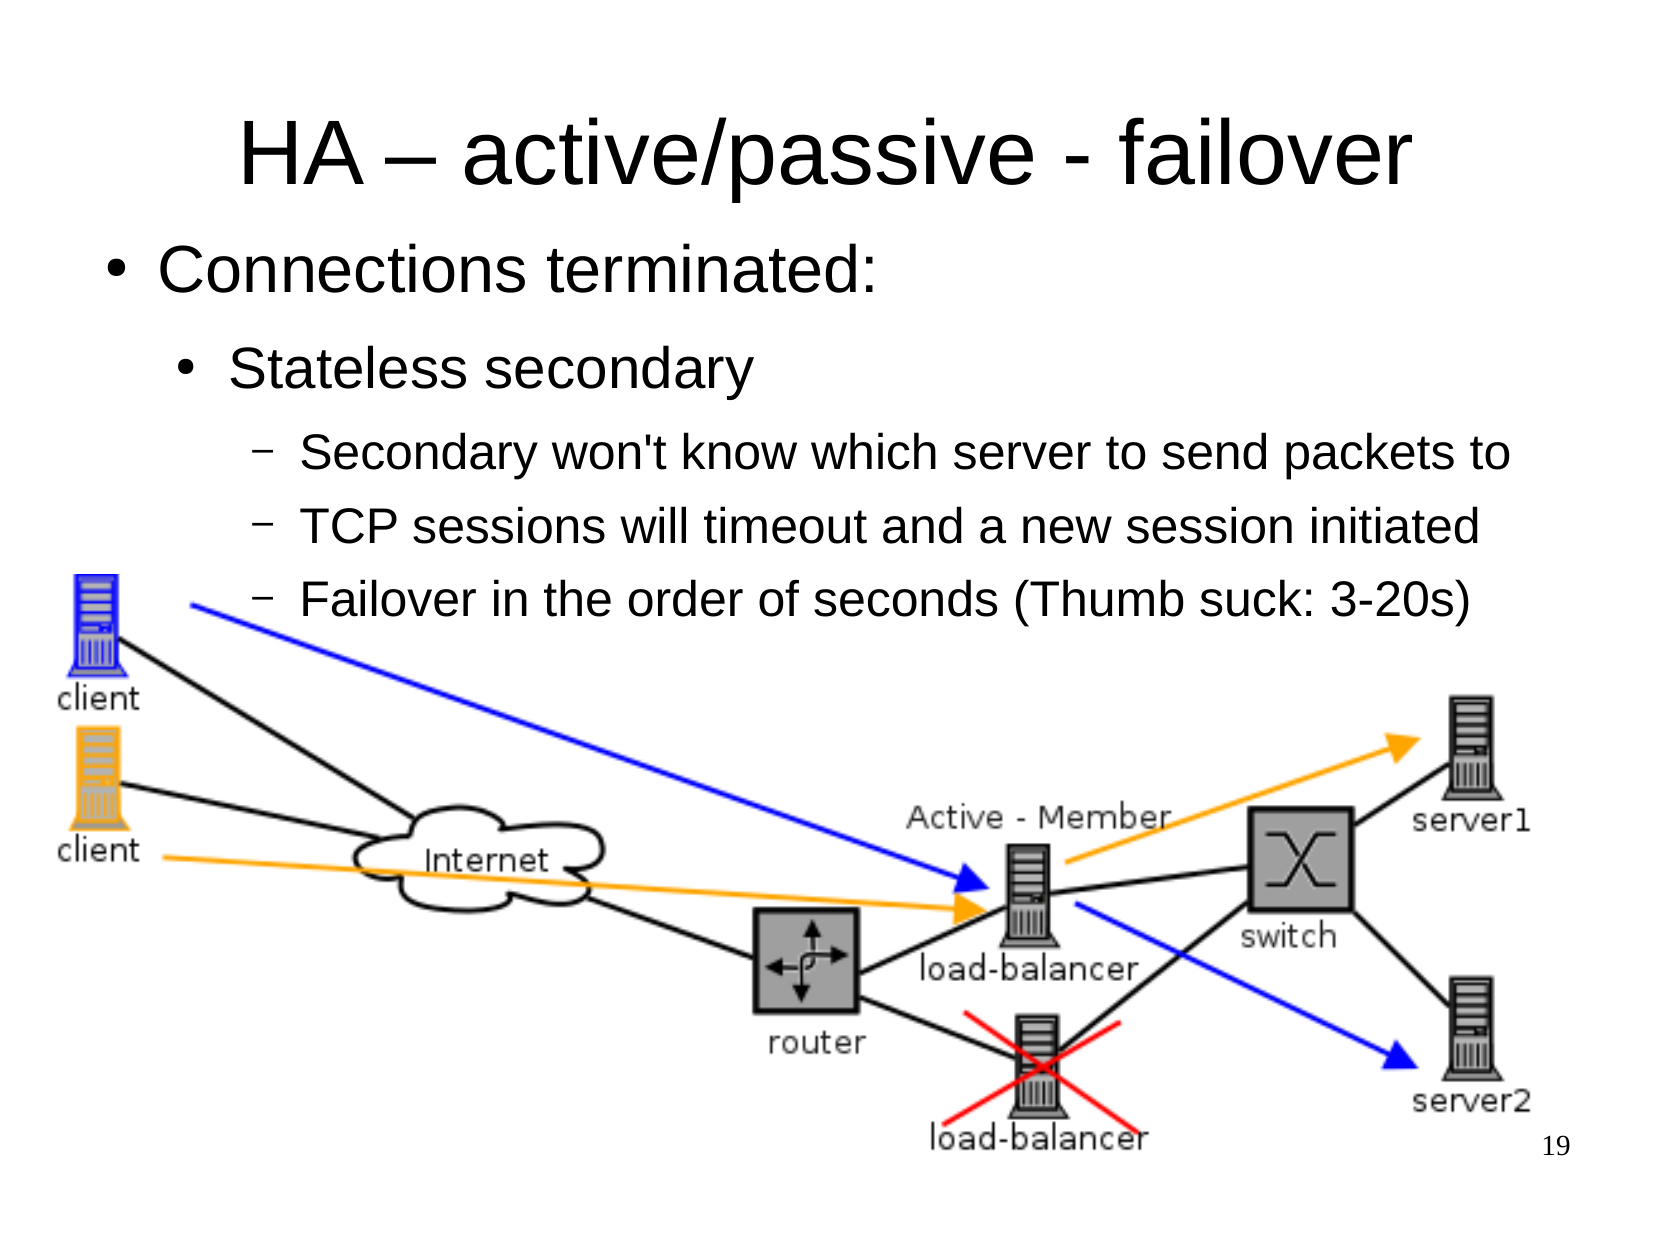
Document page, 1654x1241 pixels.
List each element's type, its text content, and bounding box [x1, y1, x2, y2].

picture [49, 574, 1538, 1163]
title HA – active/passive - failover [82, 49, 1571, 257]
list Connections terminated: Stateless secondary Secondary won't know which server to send packets to TCP sessions will timeout and a new session initiated Failover in the order of seconds (Thumb suck: 3-20s) [86, 231, 1576, 1051]
